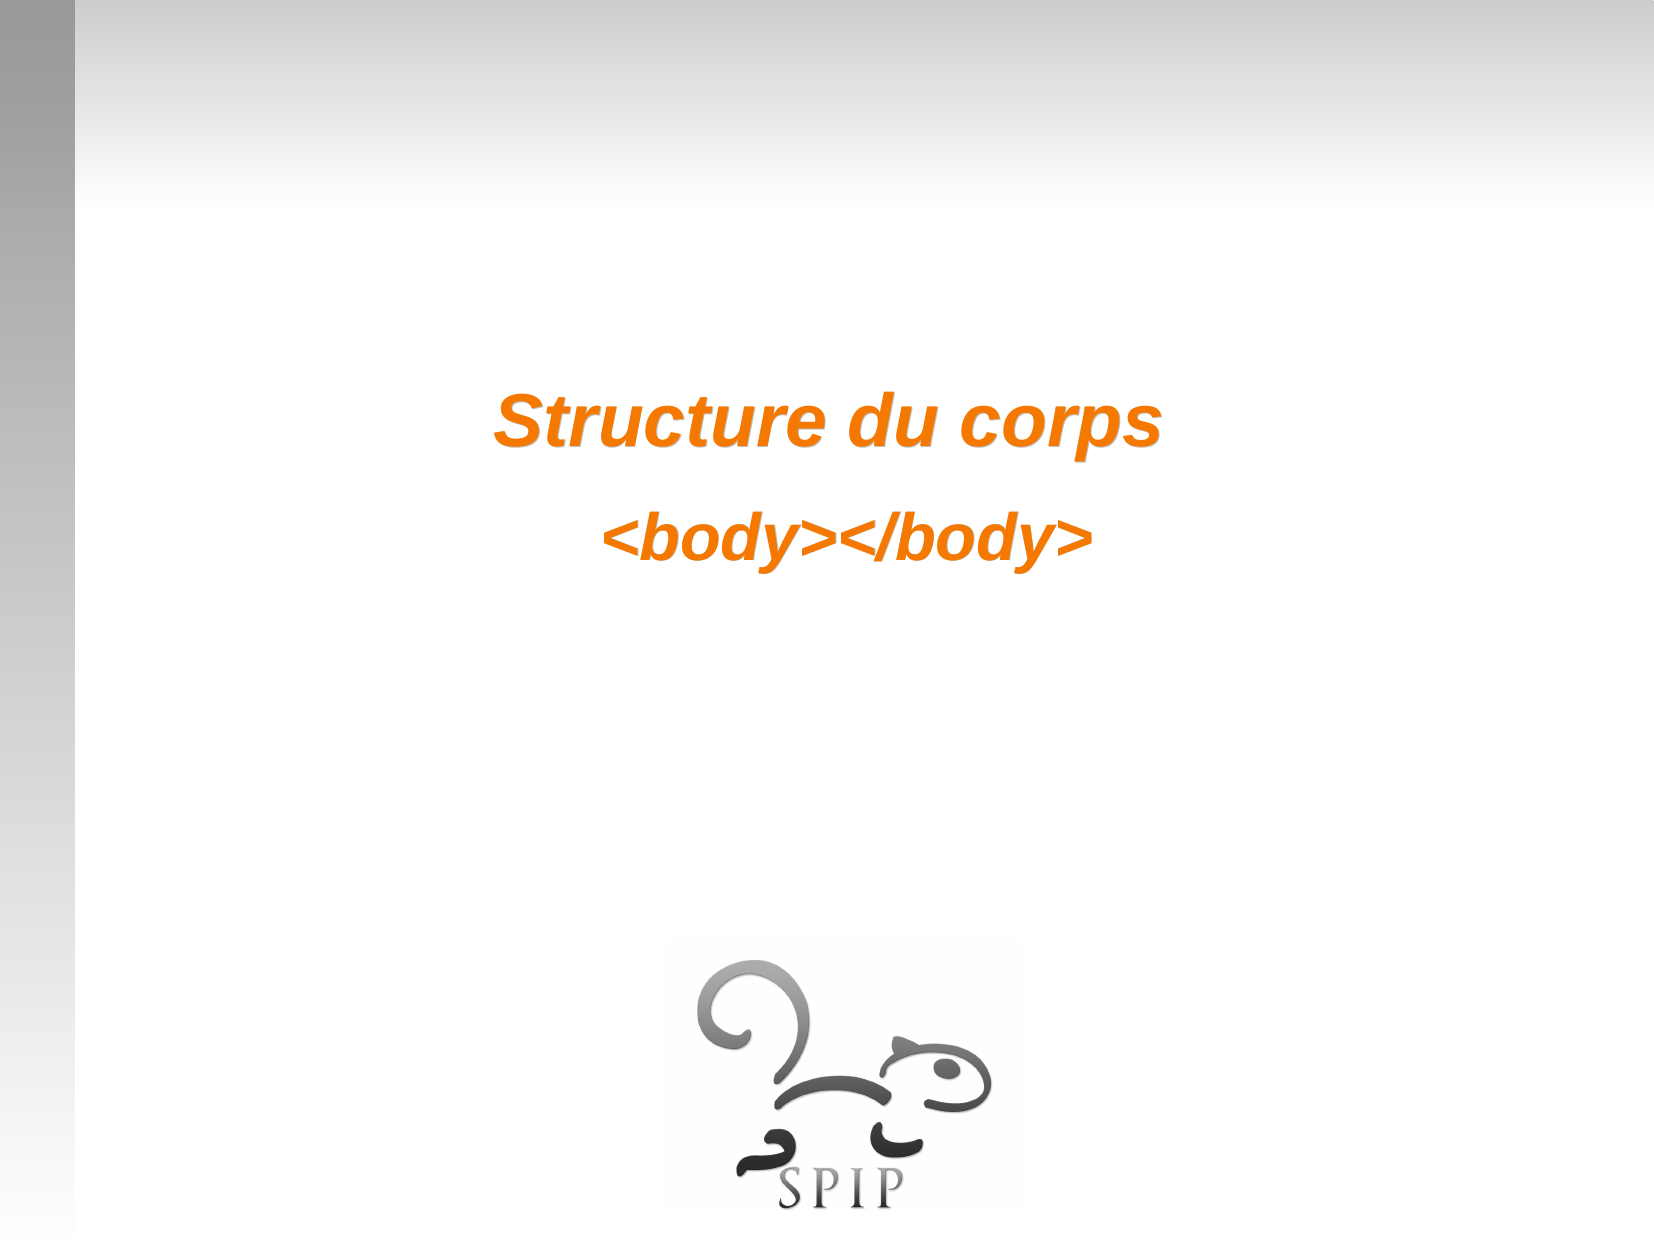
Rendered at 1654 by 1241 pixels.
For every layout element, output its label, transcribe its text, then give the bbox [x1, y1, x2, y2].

title Structure du corps <body></body> [123, 126, 1536, 827]
picture [667, 938, 1022, 1211]
